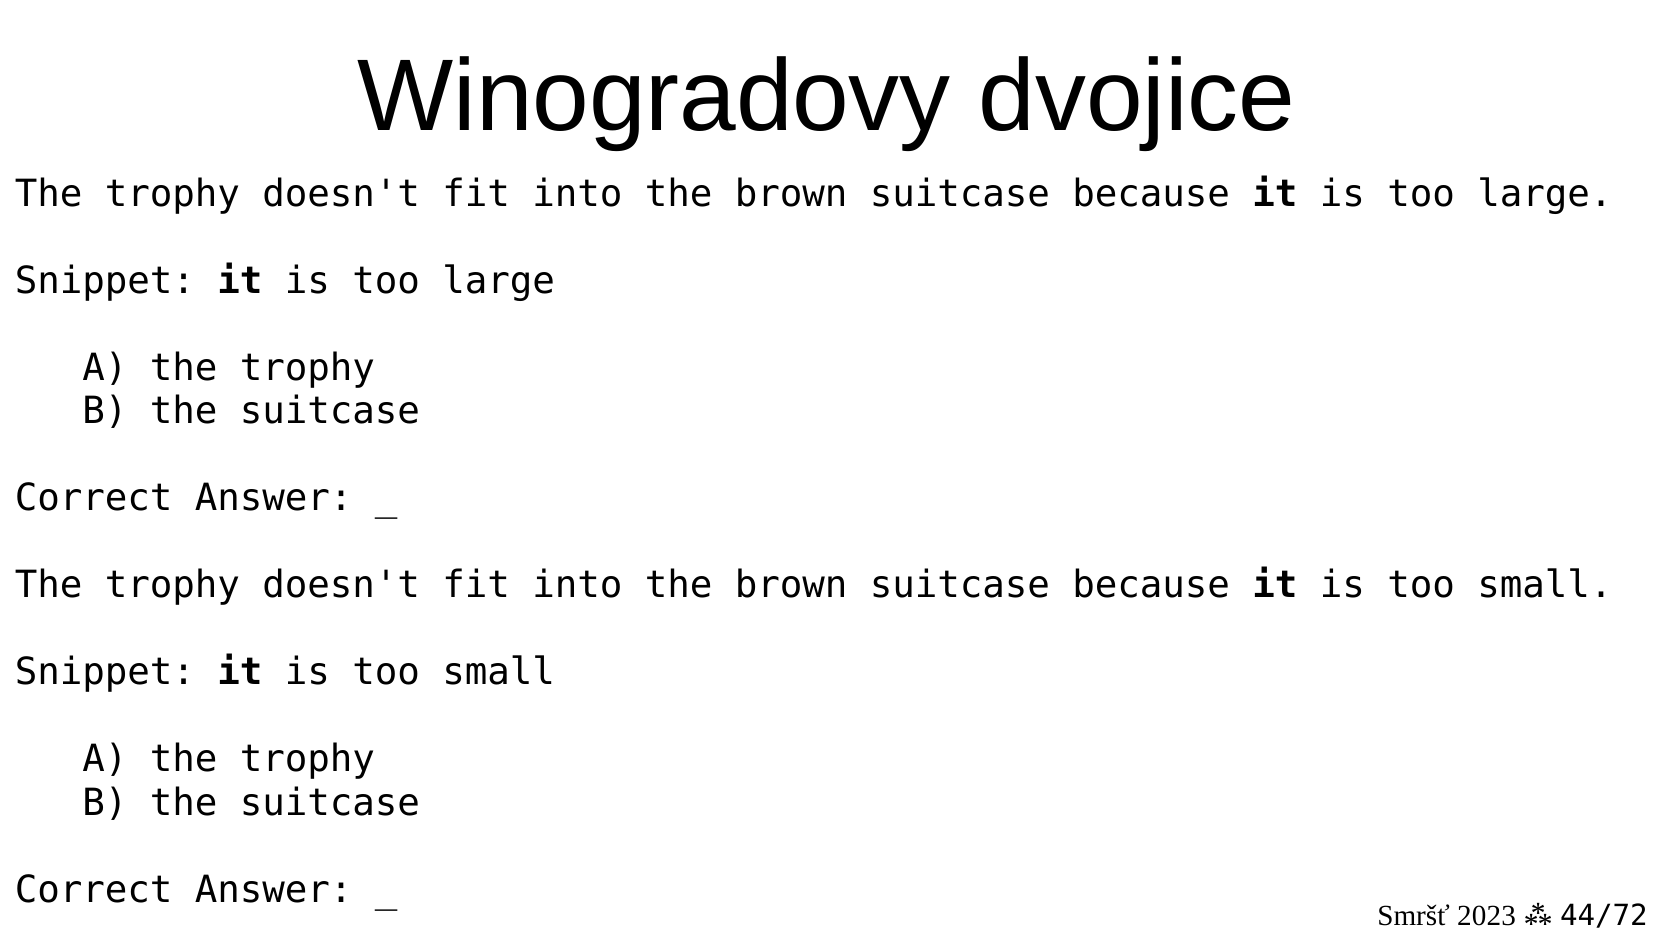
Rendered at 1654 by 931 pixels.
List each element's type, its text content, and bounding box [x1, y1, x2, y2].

title Winogradovy dvojice [82, 38, 1571, 153]
text_box The trophy doesn't fit into the brown suitcase because it is too large. Snippet: it is too large A) the trophy B) the suitcase Correct Answer: _ The trophy doesn't fit into the brown suitcase because it is too small. Snippet: it is too small A) the trophy B) the suitcase Correct Answer: _ [0, 163, 1651, 931]
